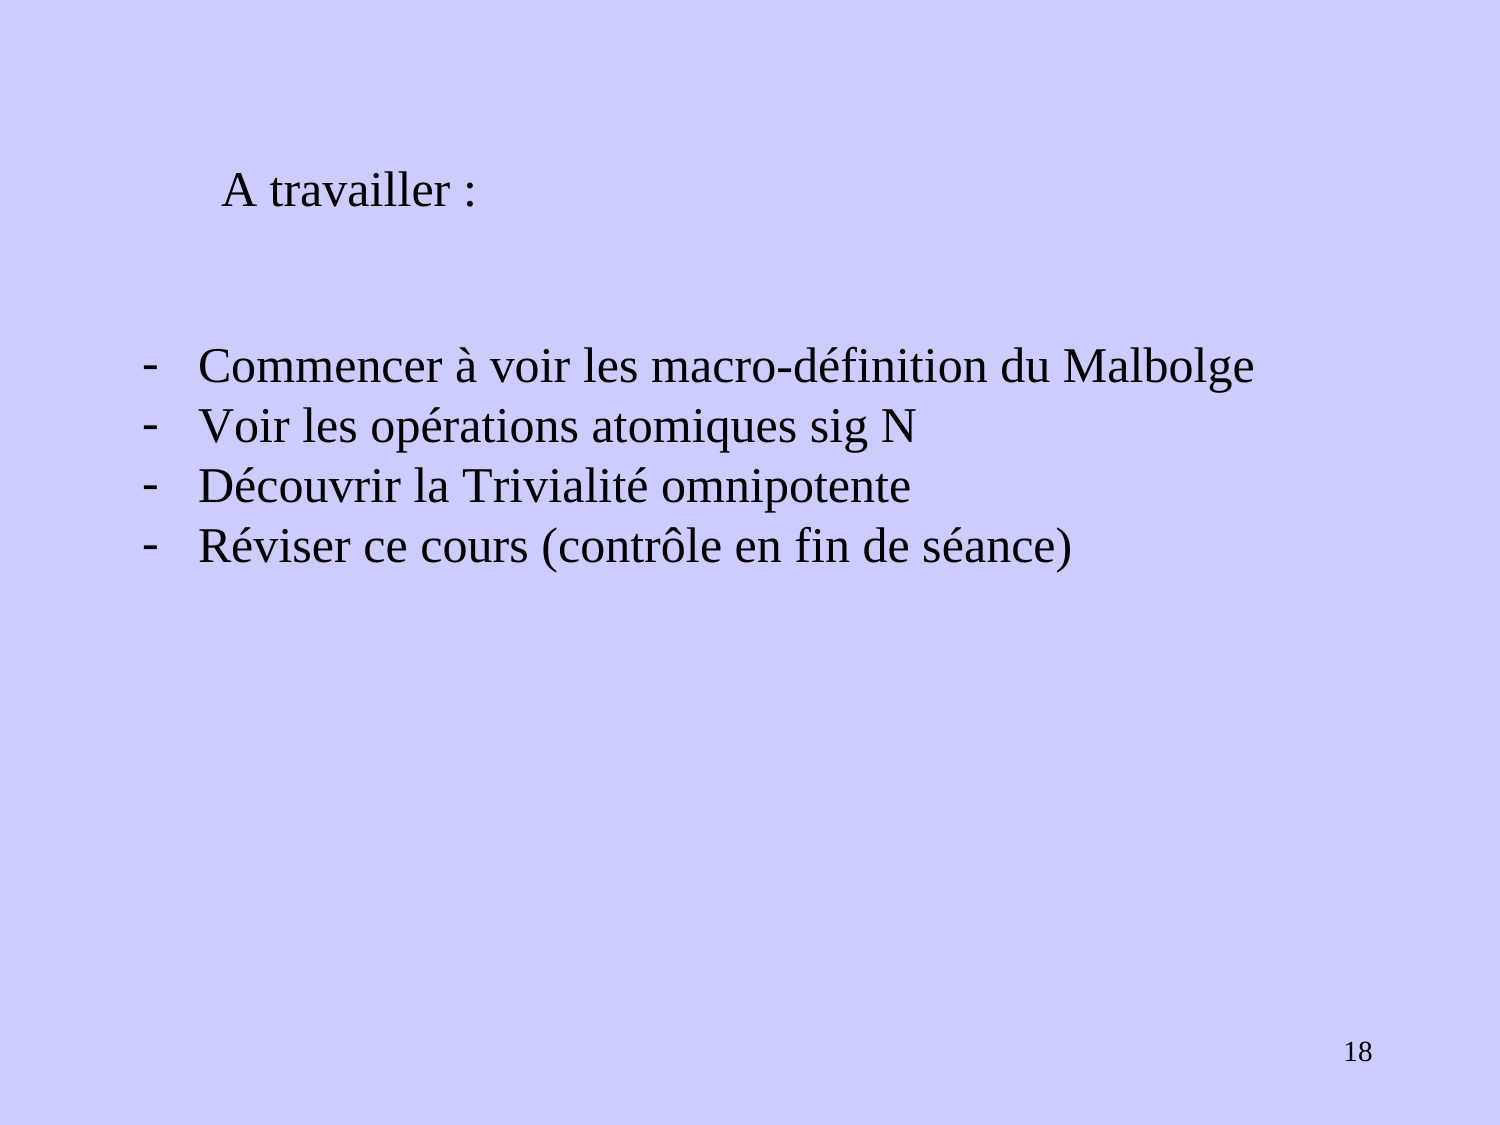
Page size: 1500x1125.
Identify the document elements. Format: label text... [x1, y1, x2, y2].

text_box A travailler : [206, 149, 493, 225]
text_box Commencer à voir les macro-définition du Malbolge Voir les opérations atomiques sig N Découvrir la Trivialité omnipotente Réviser ce cours (contrôle en fin de séance) [127, 324, 1271, 581]
text_box <numéro> [1074, 1025, 1388, 1101]
